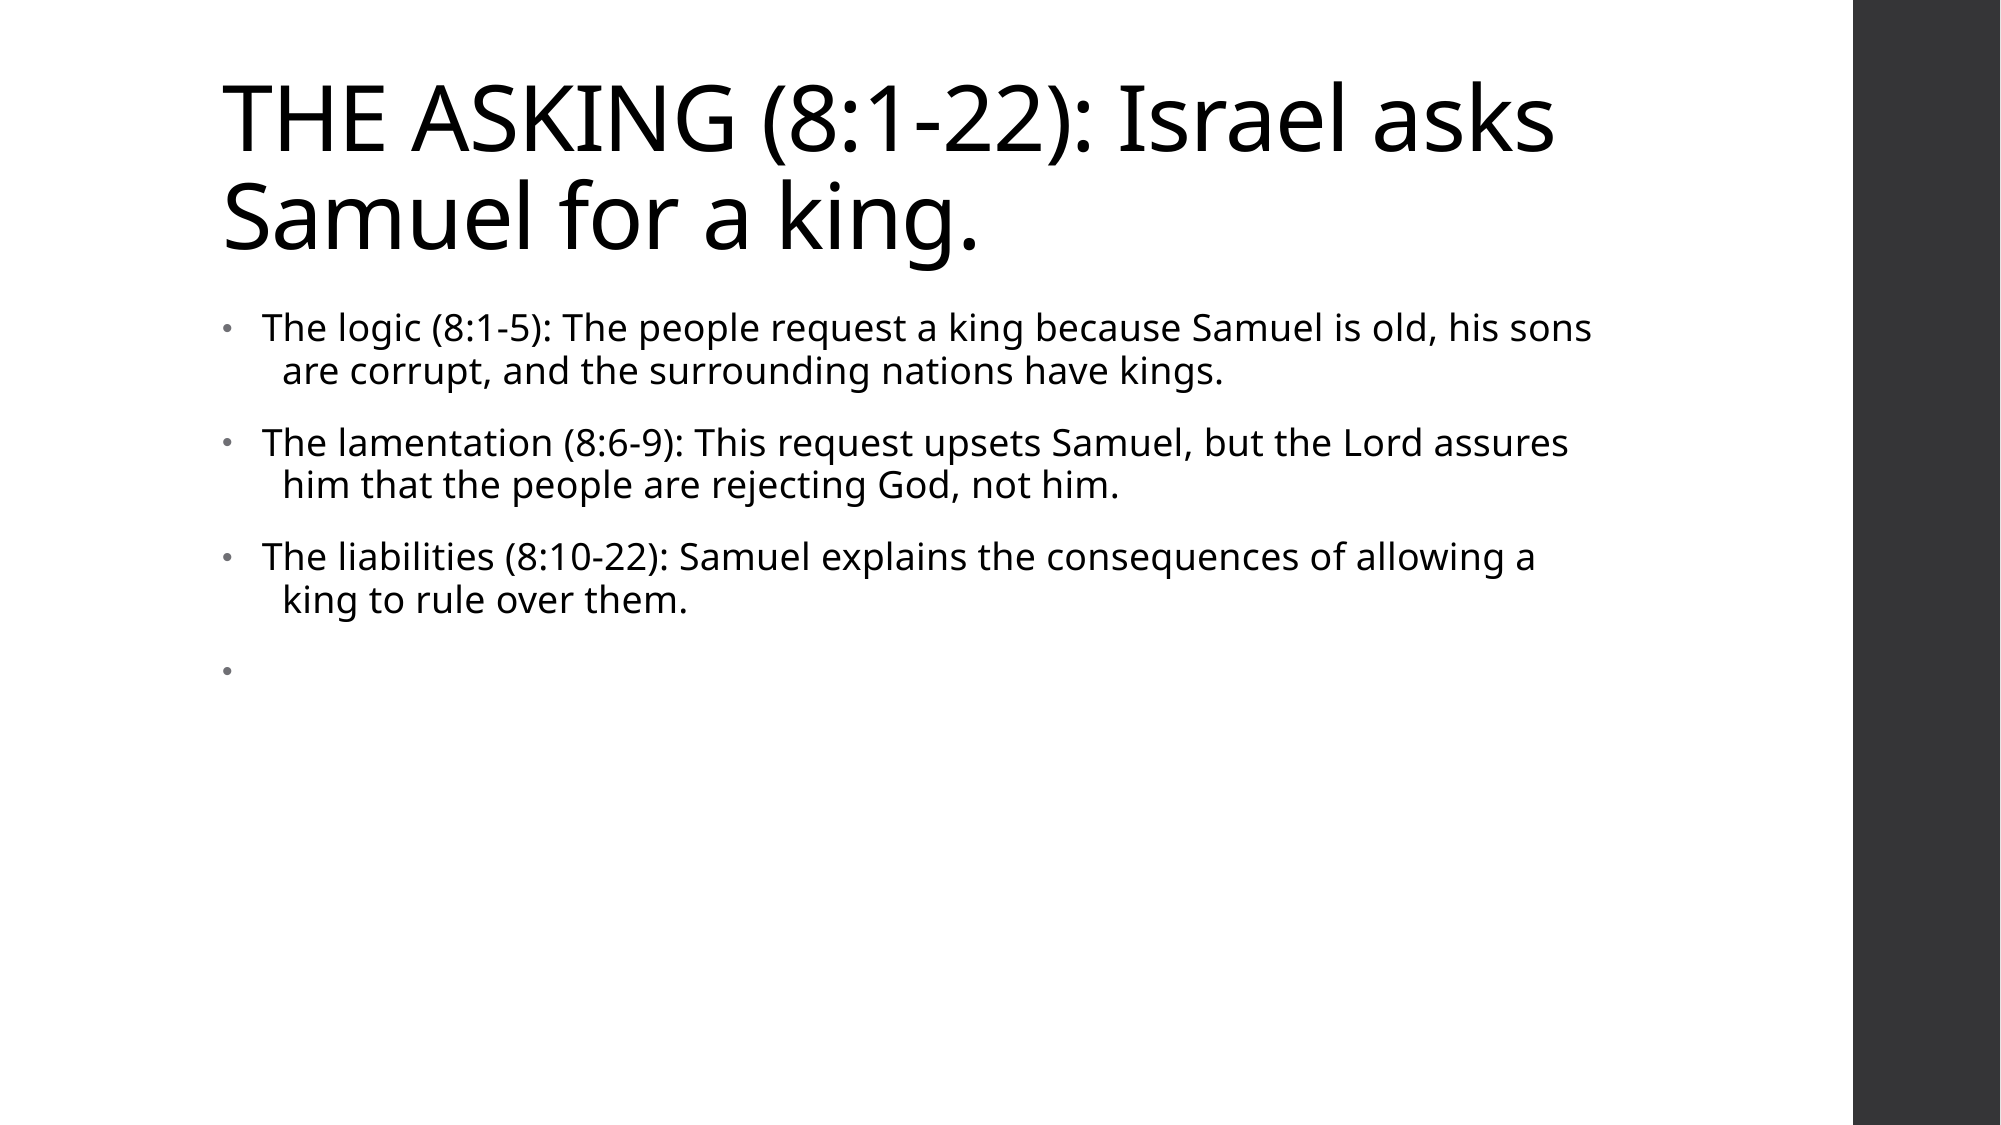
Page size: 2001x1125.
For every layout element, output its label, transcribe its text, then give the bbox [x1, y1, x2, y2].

title THE ASKING (8:1-22): Israel asks Samuel for a king. [206, 60, 1797, 278]
list The logic (8:1-5): The people request a king because Samuel is old, his sons are corrupt, and the surrounding nations have kings. The lamentation (8:6-9): This request upsets Samuel, but the Lord assures him that the people are rejecting God, not him. The liabilities (8:10-22): Samuel explains the consequences of allowing a king to rule over them. [206, 299, 1617, 1014]
